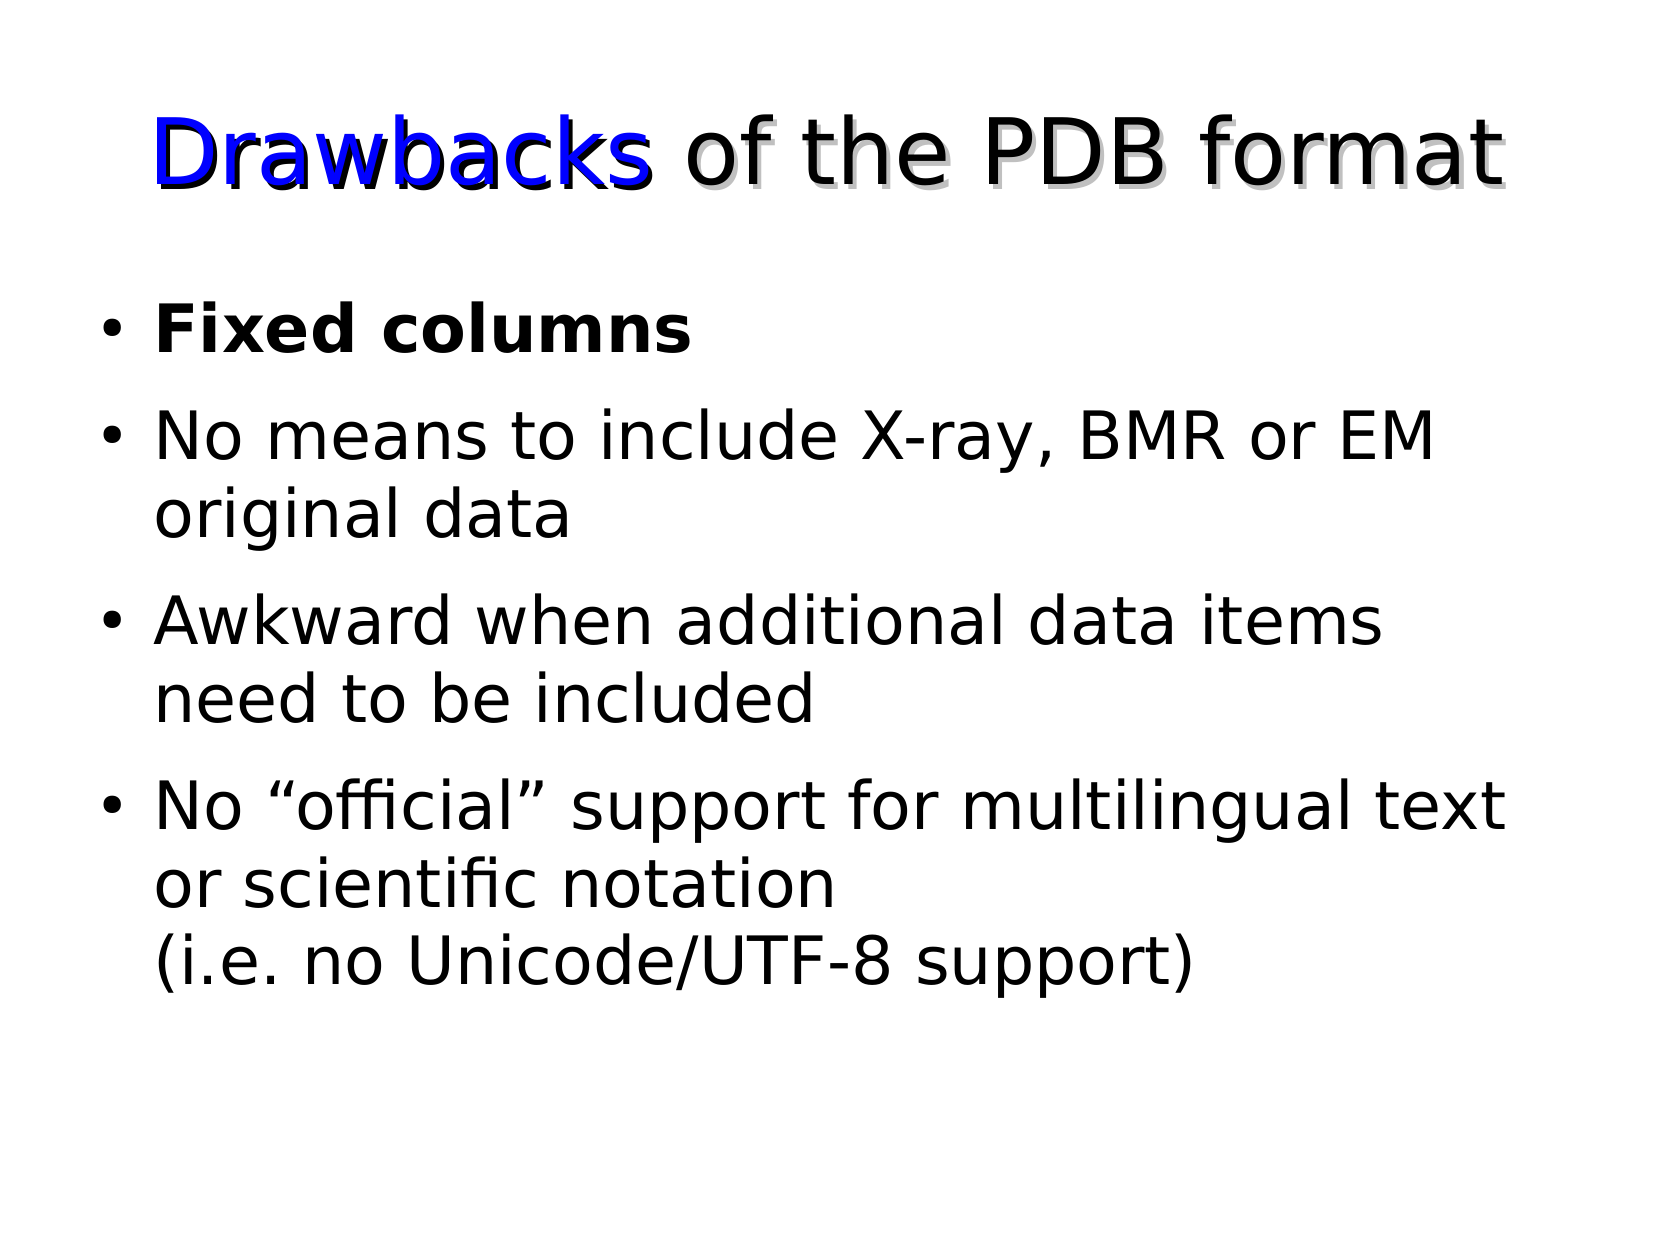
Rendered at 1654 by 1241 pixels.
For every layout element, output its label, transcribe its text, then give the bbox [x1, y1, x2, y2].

title Drawbacks of the PDB format [82, 56, 1571, 250]
list Fixed columns No means to include X-ray, BMR or EM original data Awkward when additional data items need to be included No “official” support for multilingual text or scientific notation (i.e. no Unicode/UTF‑8 support) [82, 290, 1571, 1094]
